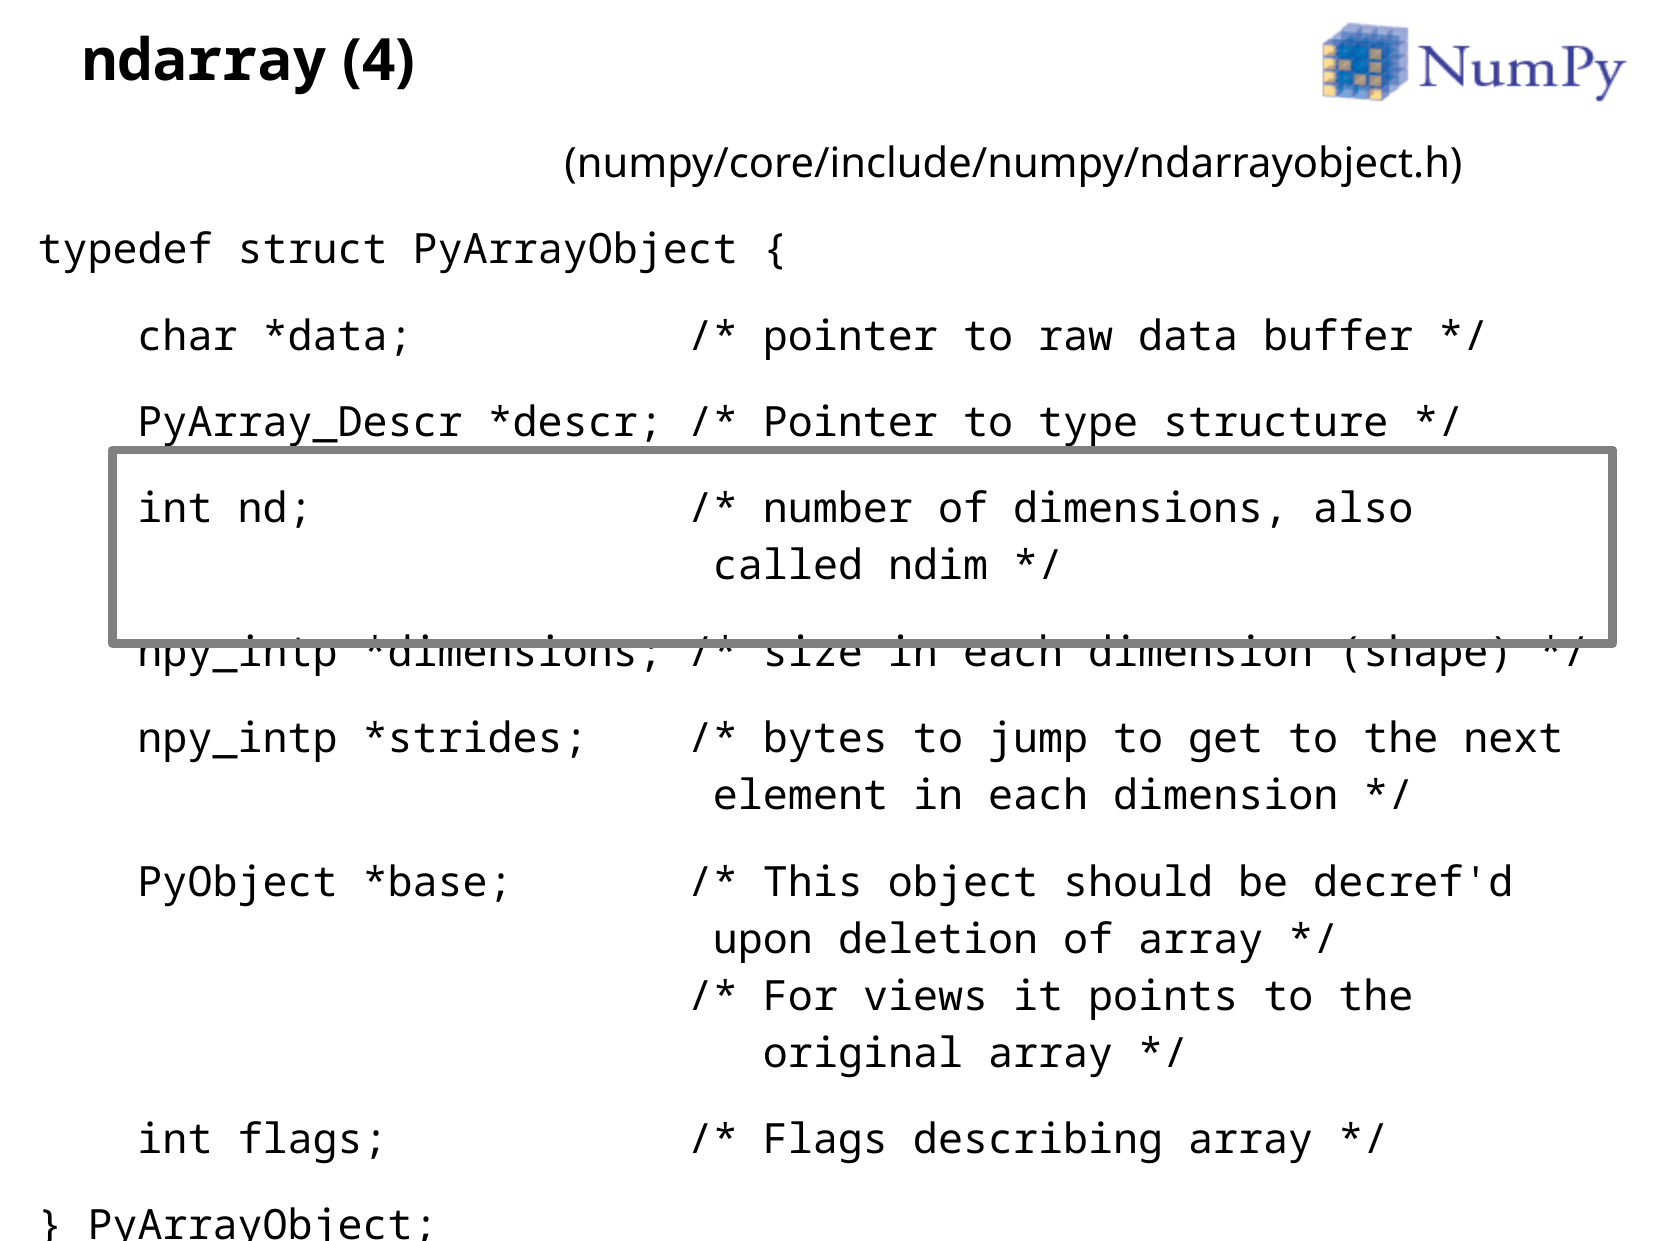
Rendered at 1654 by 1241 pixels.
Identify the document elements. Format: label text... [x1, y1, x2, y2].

title ndarray (4) [82, 3, 1571, 113]
list (numpy/core/include/numpy/ndarrayobject.h) typedef struct PyArrayObject { char *data; /* pointer to raw data buffer */ PyArray_Descr *descr; /* Pointer to type structure */ int nd; /* number of dimensions, also called ndim */ npy_intp *dimensions; /* size in each dimension (shape) */ npy_intp *strides; /* bytes to jump to get to the next element in each dimension */ PyObject *base; /* This object should be decref'd upon deletion of array */ /* For views it points to the original array */ int flags; /* Flags describing array */ } PyArrayObject; [37, 132, 1654, 1201]
picture [1302, 13, 1635, 113]
